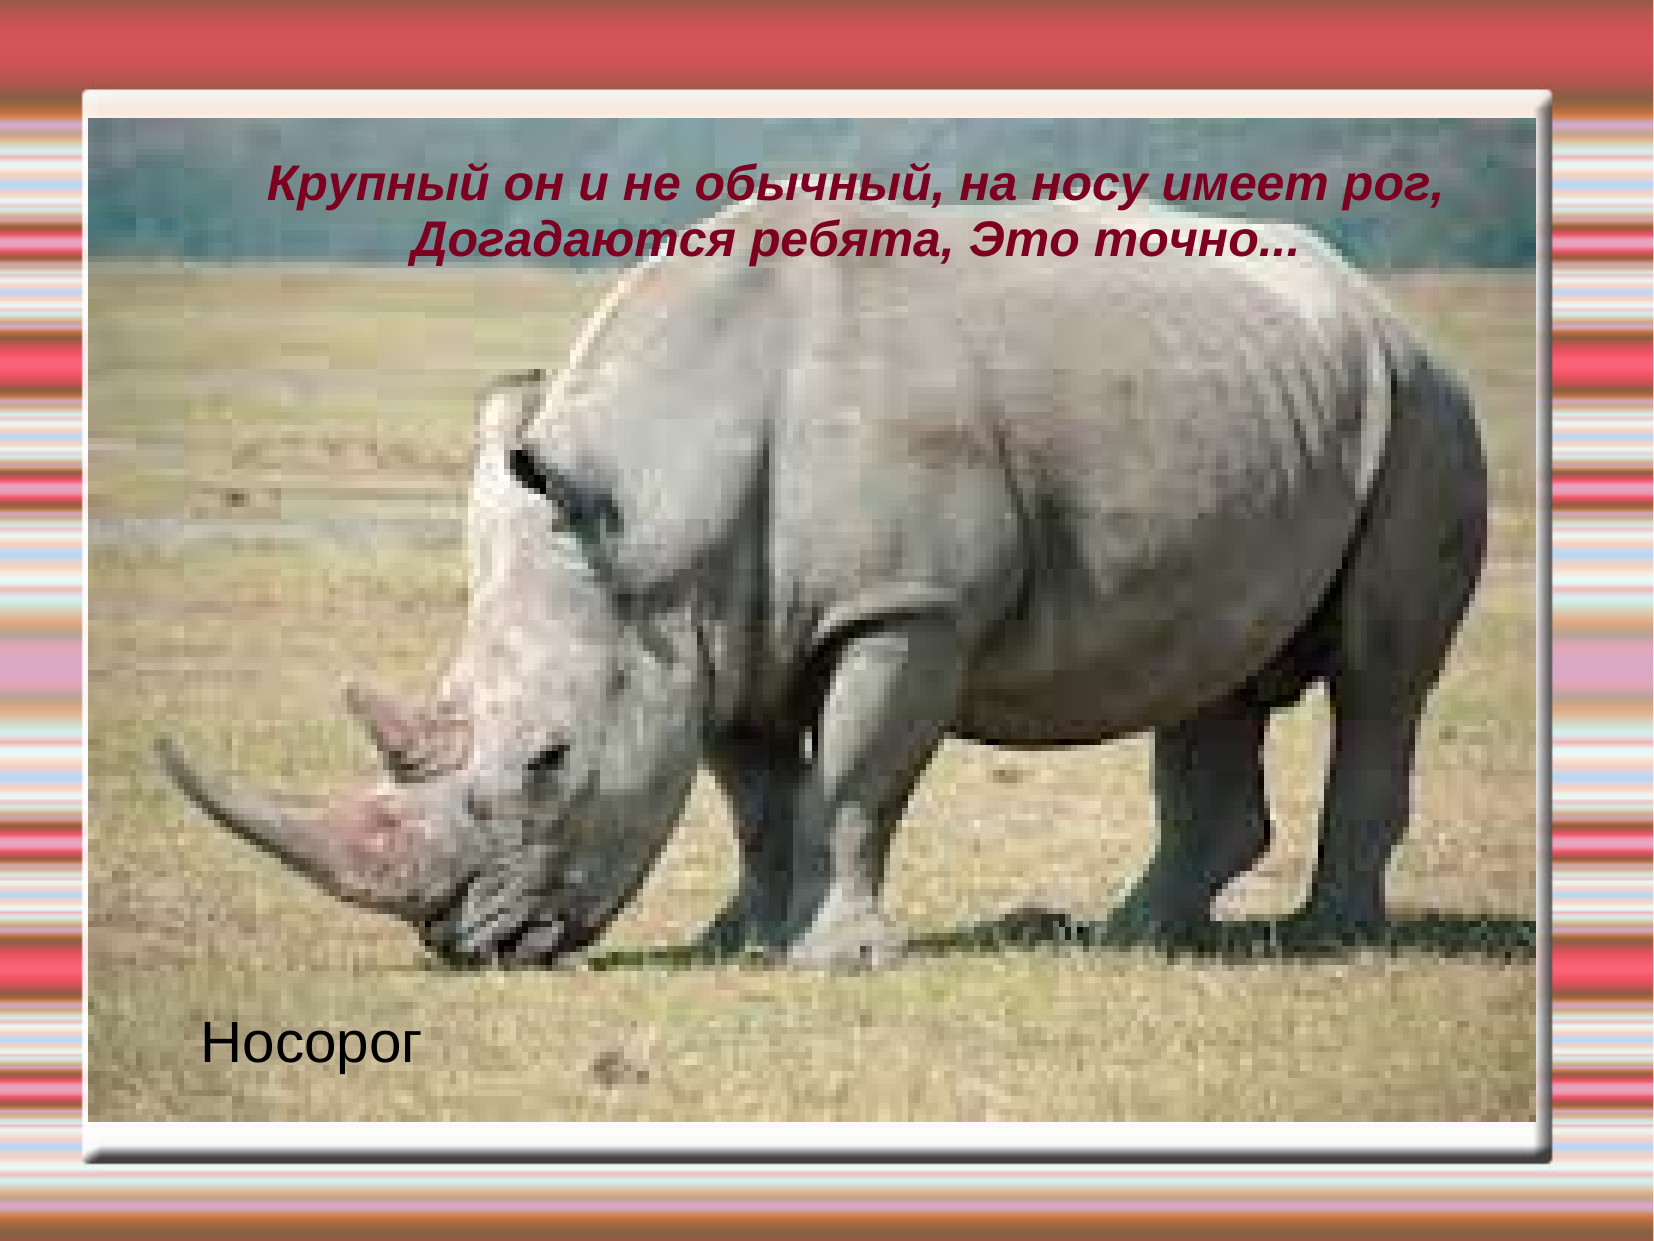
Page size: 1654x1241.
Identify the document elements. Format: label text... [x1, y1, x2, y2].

picture [0, 0, 1654, 1241]
title Крупный он и не обычный, на носу имеет рог, Догадаются ребята, Это точно... [236, 96, 1477, 325]
list Носорог [118, 944, 532, 1077]
